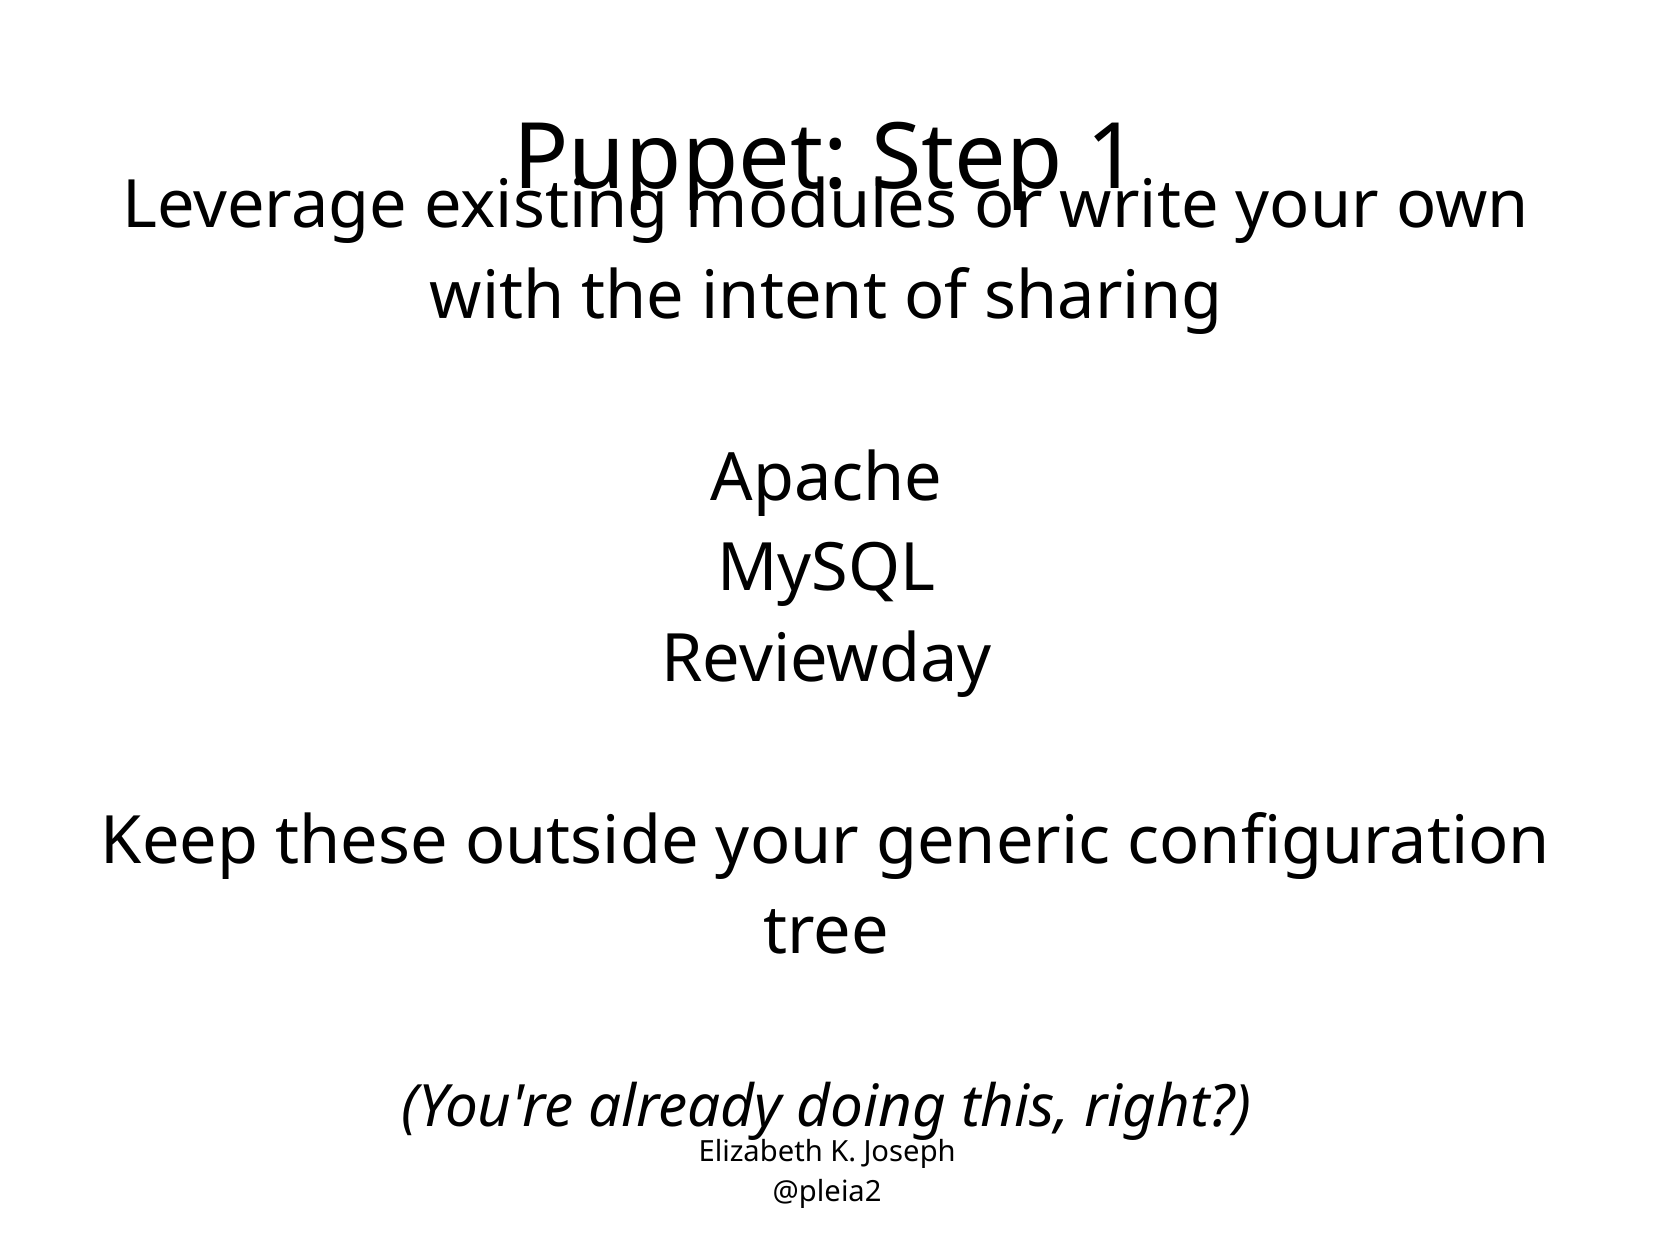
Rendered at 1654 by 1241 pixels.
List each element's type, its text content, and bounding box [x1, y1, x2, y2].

subtitle Leverage existing modules or write your own with the intent of sharing Apache MySQL Reviewday Keep these outside your generic configuration tree (You're already doing this, right?) [82, 257, 1571, 1059]
title Puppet: Step 1 [82, 49, 1571, 257]
